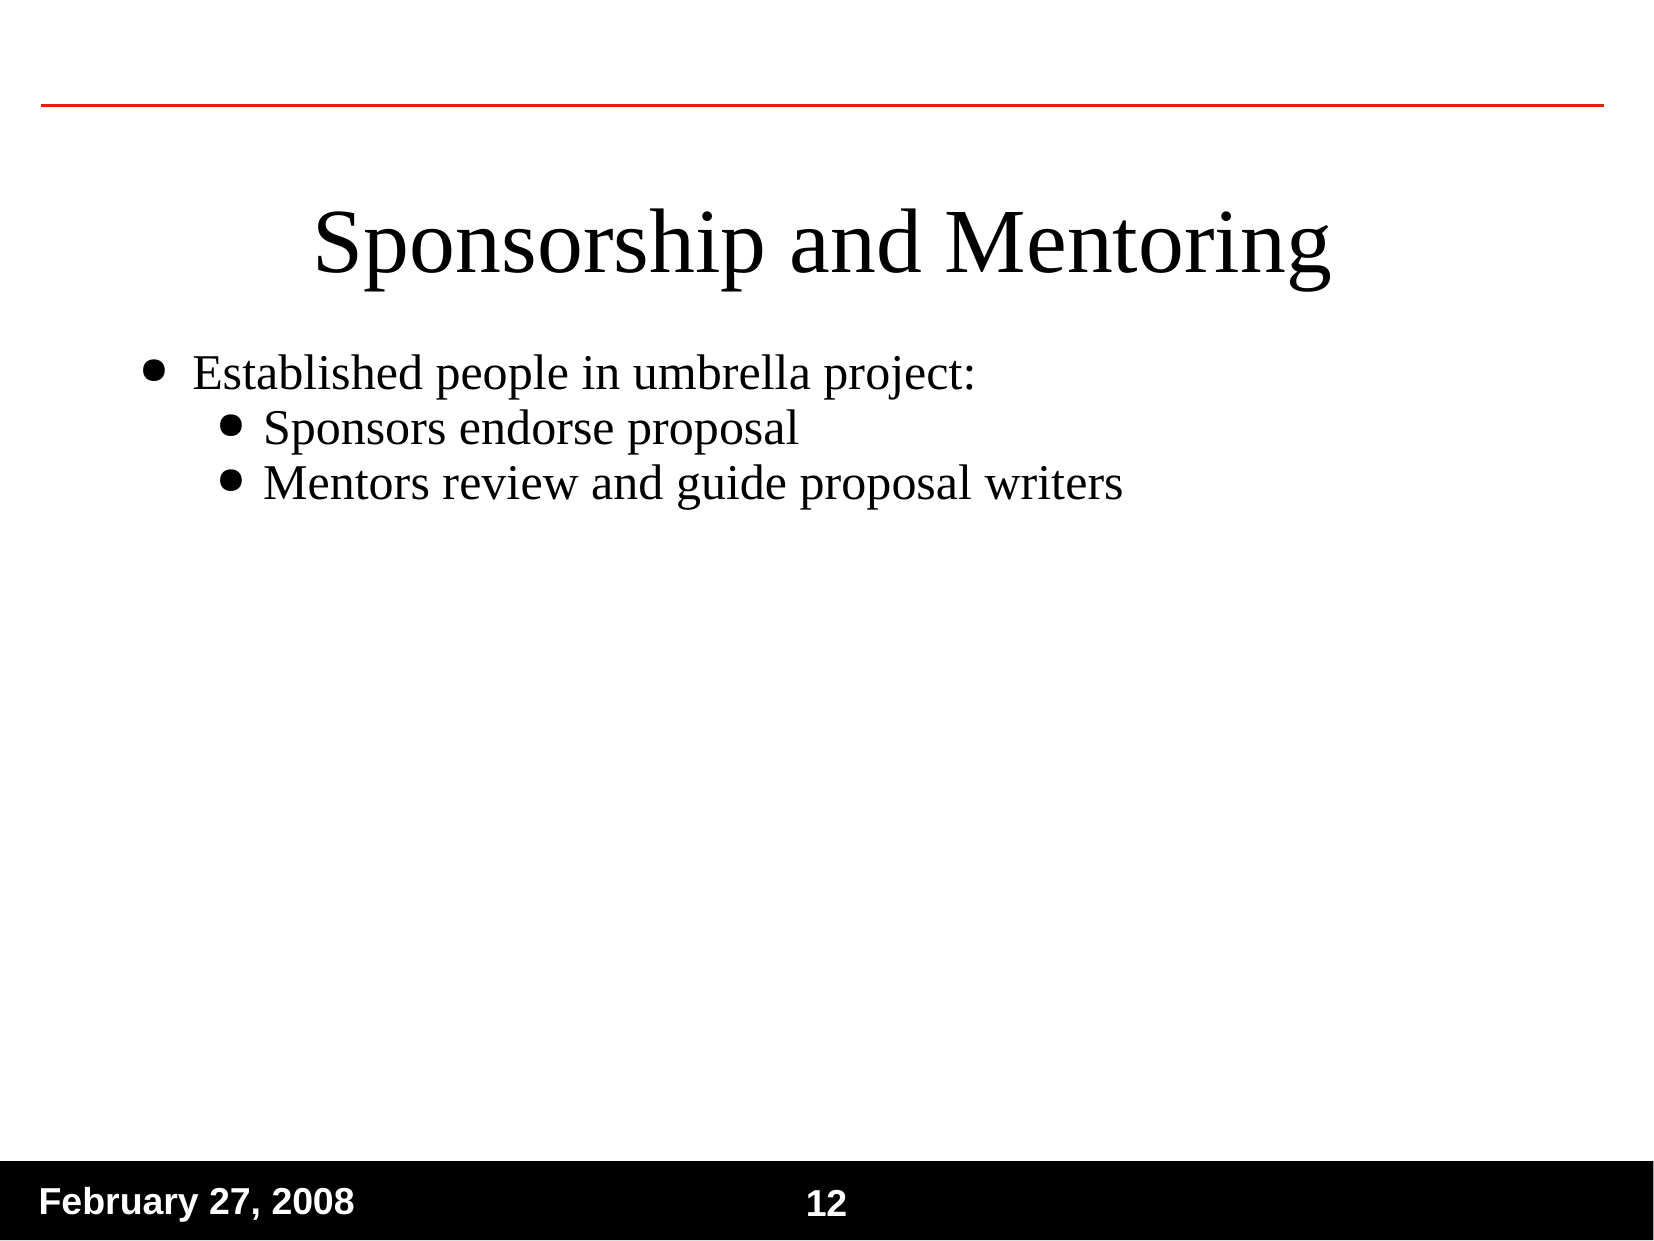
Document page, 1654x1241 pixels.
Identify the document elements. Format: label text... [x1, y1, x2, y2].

title Sponsorship and Mentoring [117, 137, 1530, 346]
list Established people in umbrella project: Sponsors endorse proposal Mentors review and guide proposal writers [121, 344, 1534, 1127]
